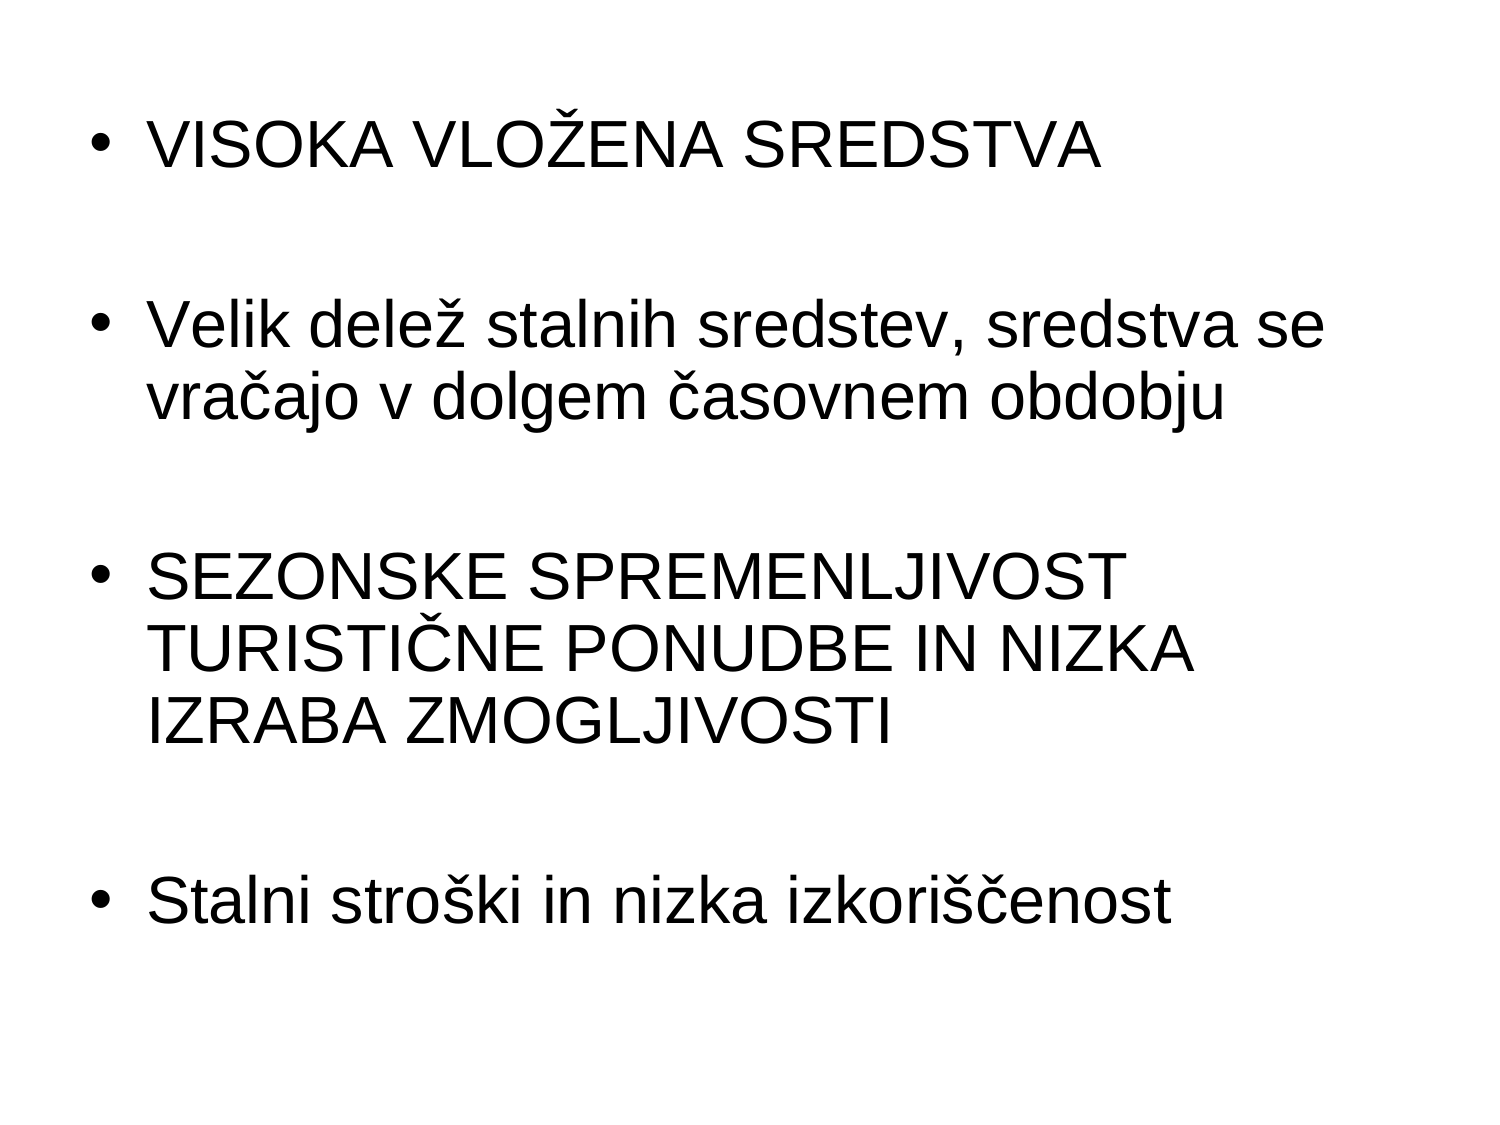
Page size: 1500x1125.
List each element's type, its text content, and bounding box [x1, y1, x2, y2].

list VISOKA VLOŽENA SREDSTVA Velik delež stalnih sredstev, sredstva se vračajo v dolgem časovnem obdobju SEZONSKE SPREMENLJIVOST TURISTIČNE PONUDBE IN NIZKA IZRABA ZMOGLJIVOSTI Stalni stroški in nizka izkoriščenost [75, 101, 1426, 1037]
